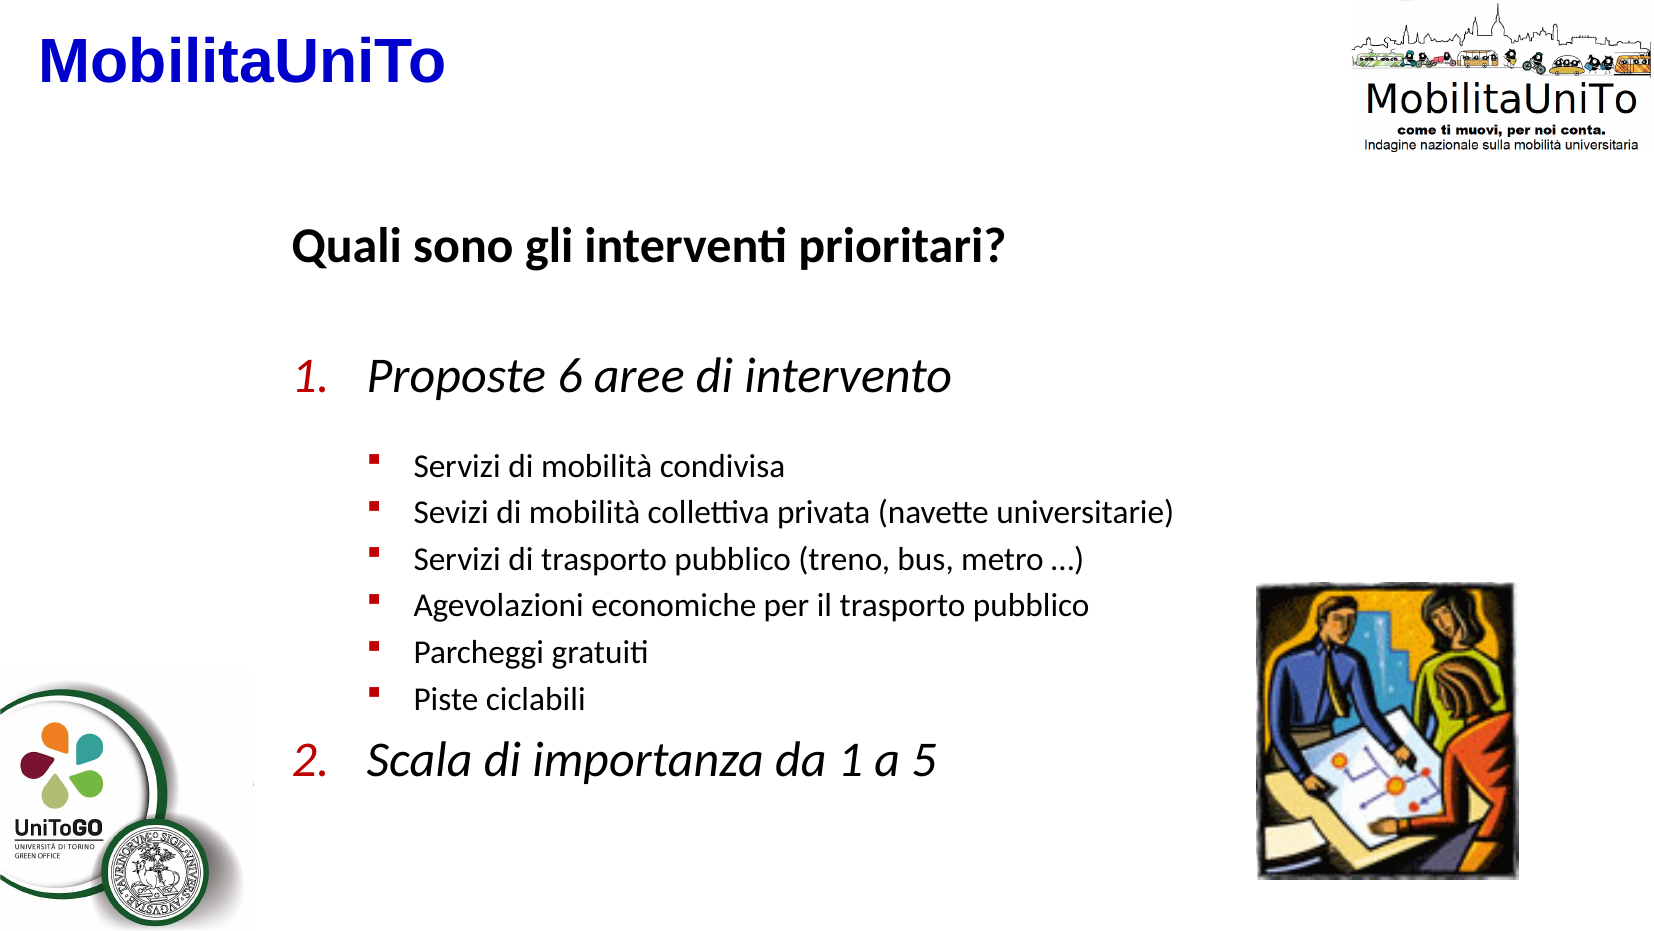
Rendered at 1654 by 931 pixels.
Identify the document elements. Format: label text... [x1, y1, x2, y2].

text_box Quali sono gli interventi prioritari? Proposte 6 aree di intervento Servizi di mobilità condivisa Sevizi di mobilità collettiva privata (navette universitarie) Servizi di trasporto pubblico (treno, bus, metro …) Agevolazioni economiche per il trasporto pubblico Parcheggi gratuiti Piste ciclabili Scala di importanza da 1 a 5 [276, 204, 1239, 805]
picture [0, 670, 254, 931]
text_box MobilitaUniTo [23, 18, 471, 103]
picture [1256, 582, 1519, 880]
picture [1349, 0, 1654, 152]
